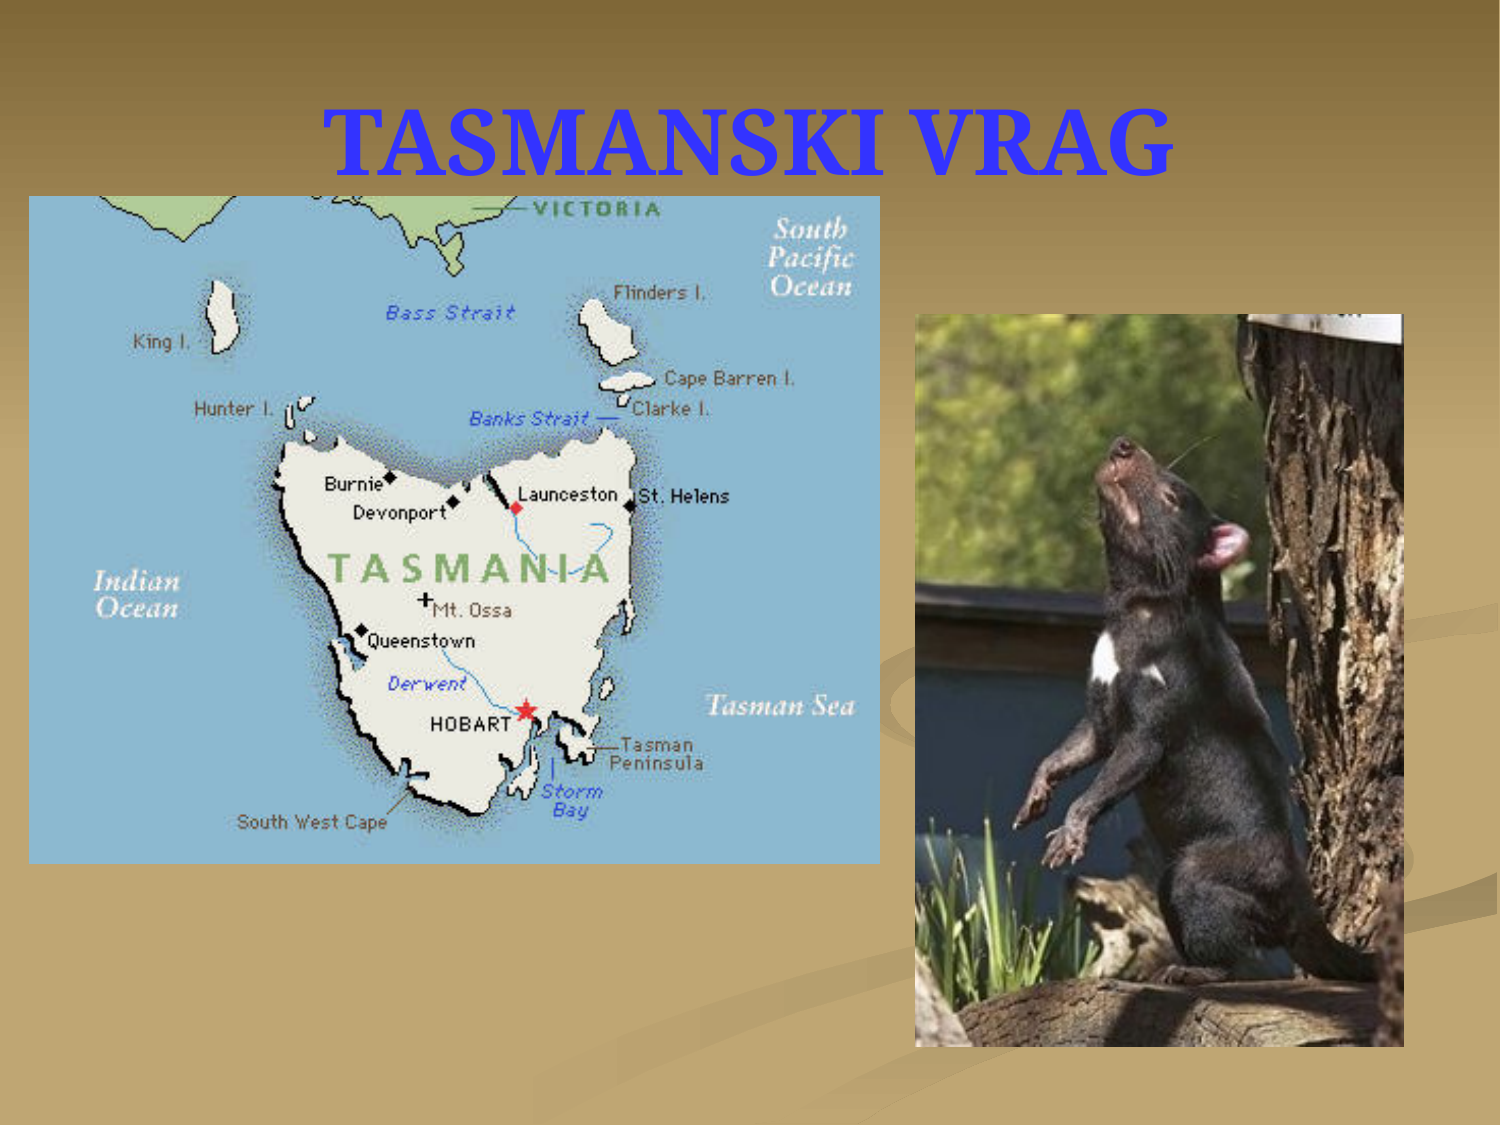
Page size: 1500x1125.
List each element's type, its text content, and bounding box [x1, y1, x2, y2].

title TASMANSKI VRAG [75, 45, 1425, 233]
picture [29, 196, 880, 864]
picture [915, 314, 1404, 1047]
